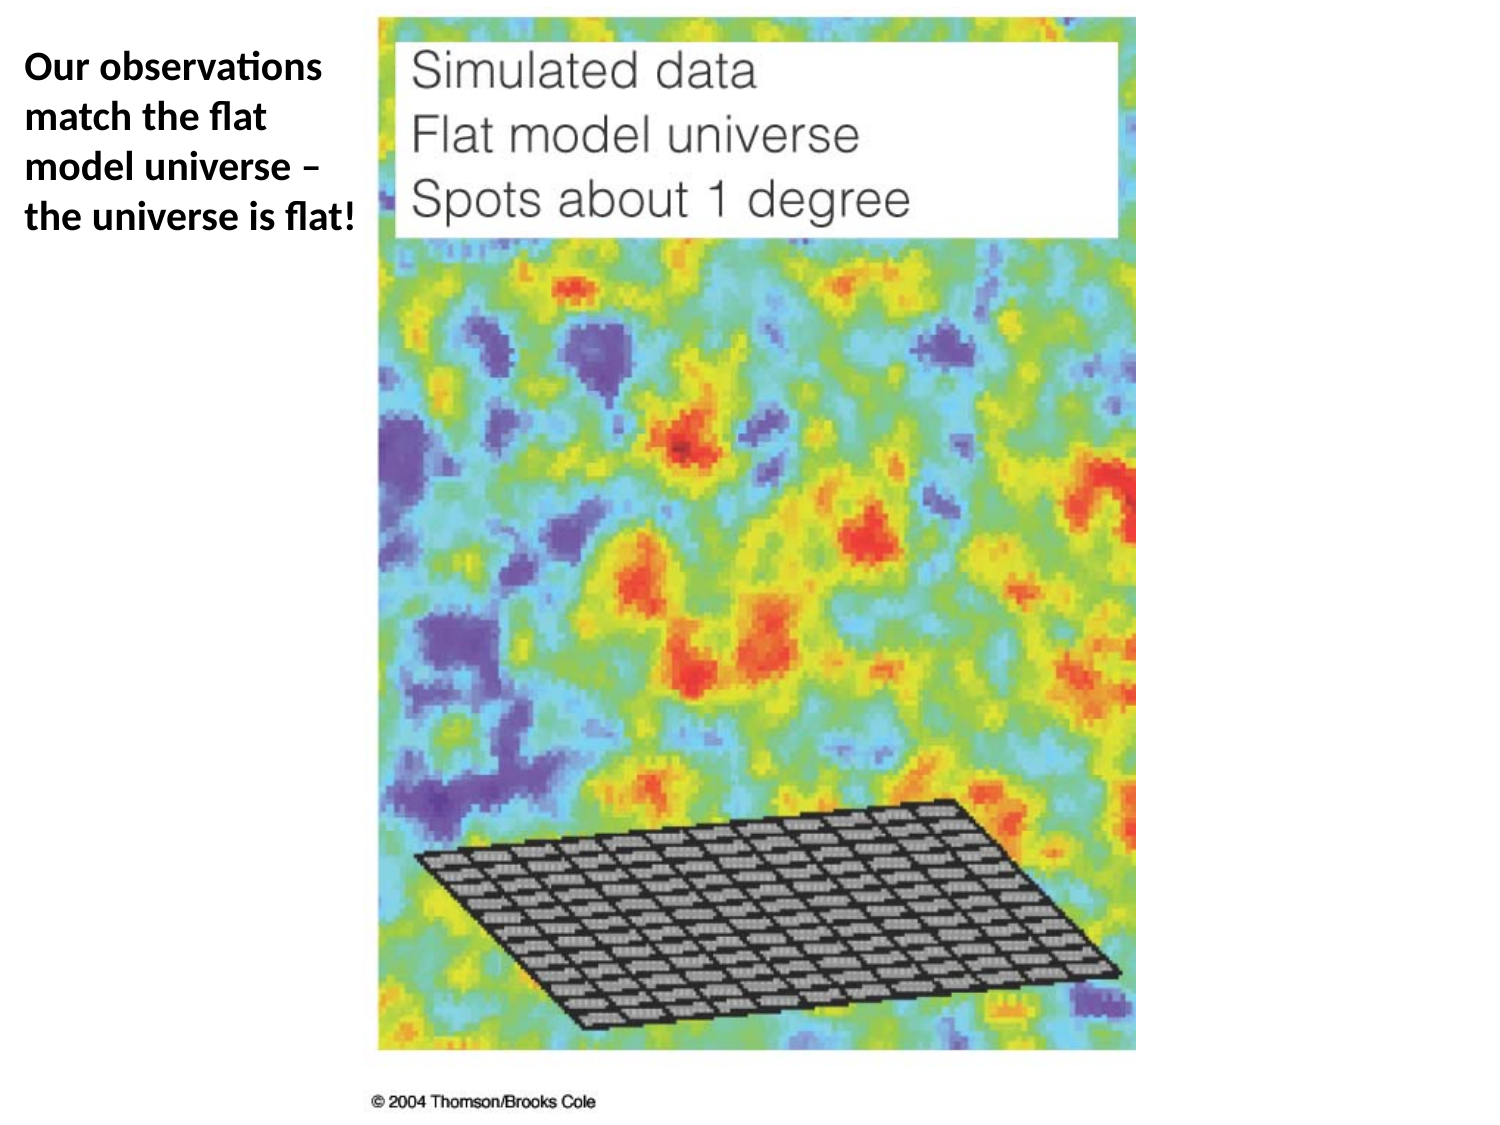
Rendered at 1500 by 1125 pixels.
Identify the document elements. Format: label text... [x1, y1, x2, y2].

picture [363, 7, 1136, 1118]
text_box Our observations match the flat model universe – the universe is flat! [9, 31, 374, 246]
